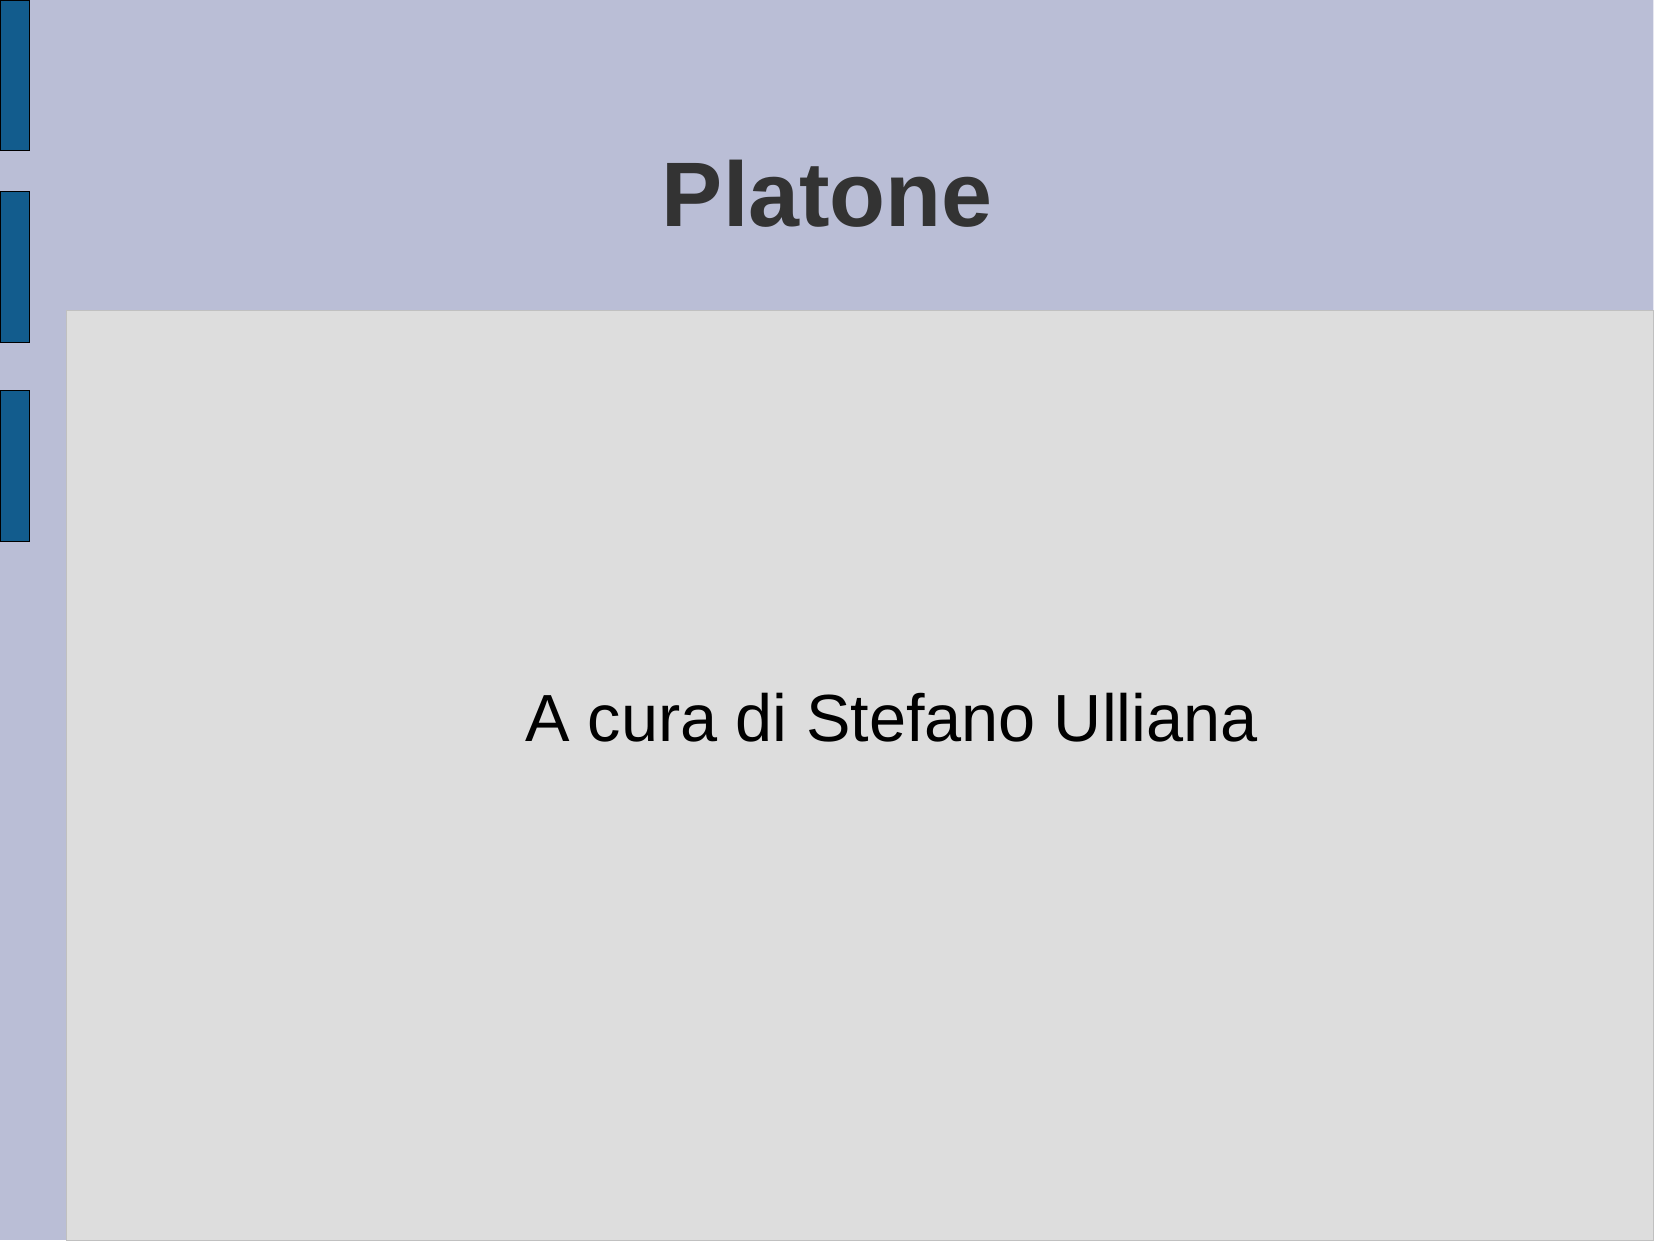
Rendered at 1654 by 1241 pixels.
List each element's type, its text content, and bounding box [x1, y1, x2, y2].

subtitle A cura di Stefano Ulliana [178, 364, 1570, 1147]
title Platone [121, 91, 1534, 299]
